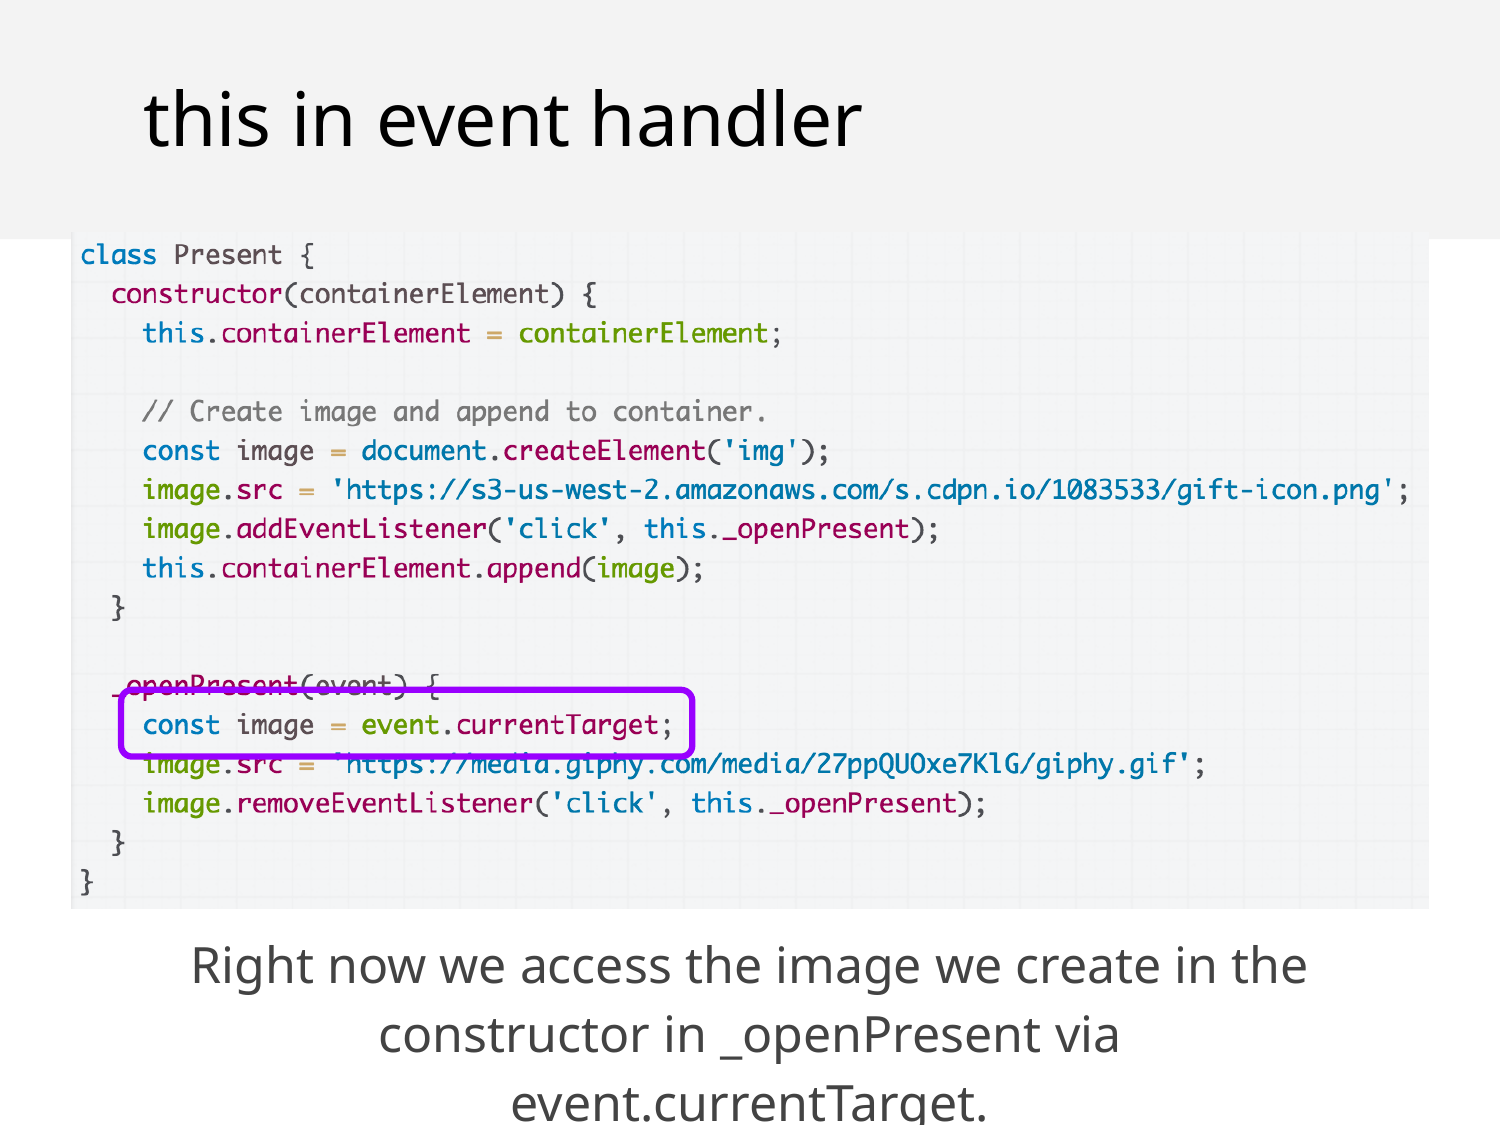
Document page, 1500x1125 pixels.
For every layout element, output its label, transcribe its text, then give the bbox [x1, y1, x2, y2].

title this in event handler [128, 56, 1372, 183]
picture [71, 232, 1429, 910]
list Right now we access the image we create in the constructor in _openPresent via event.currentTarget. [128, 910, 1372, 1035]
